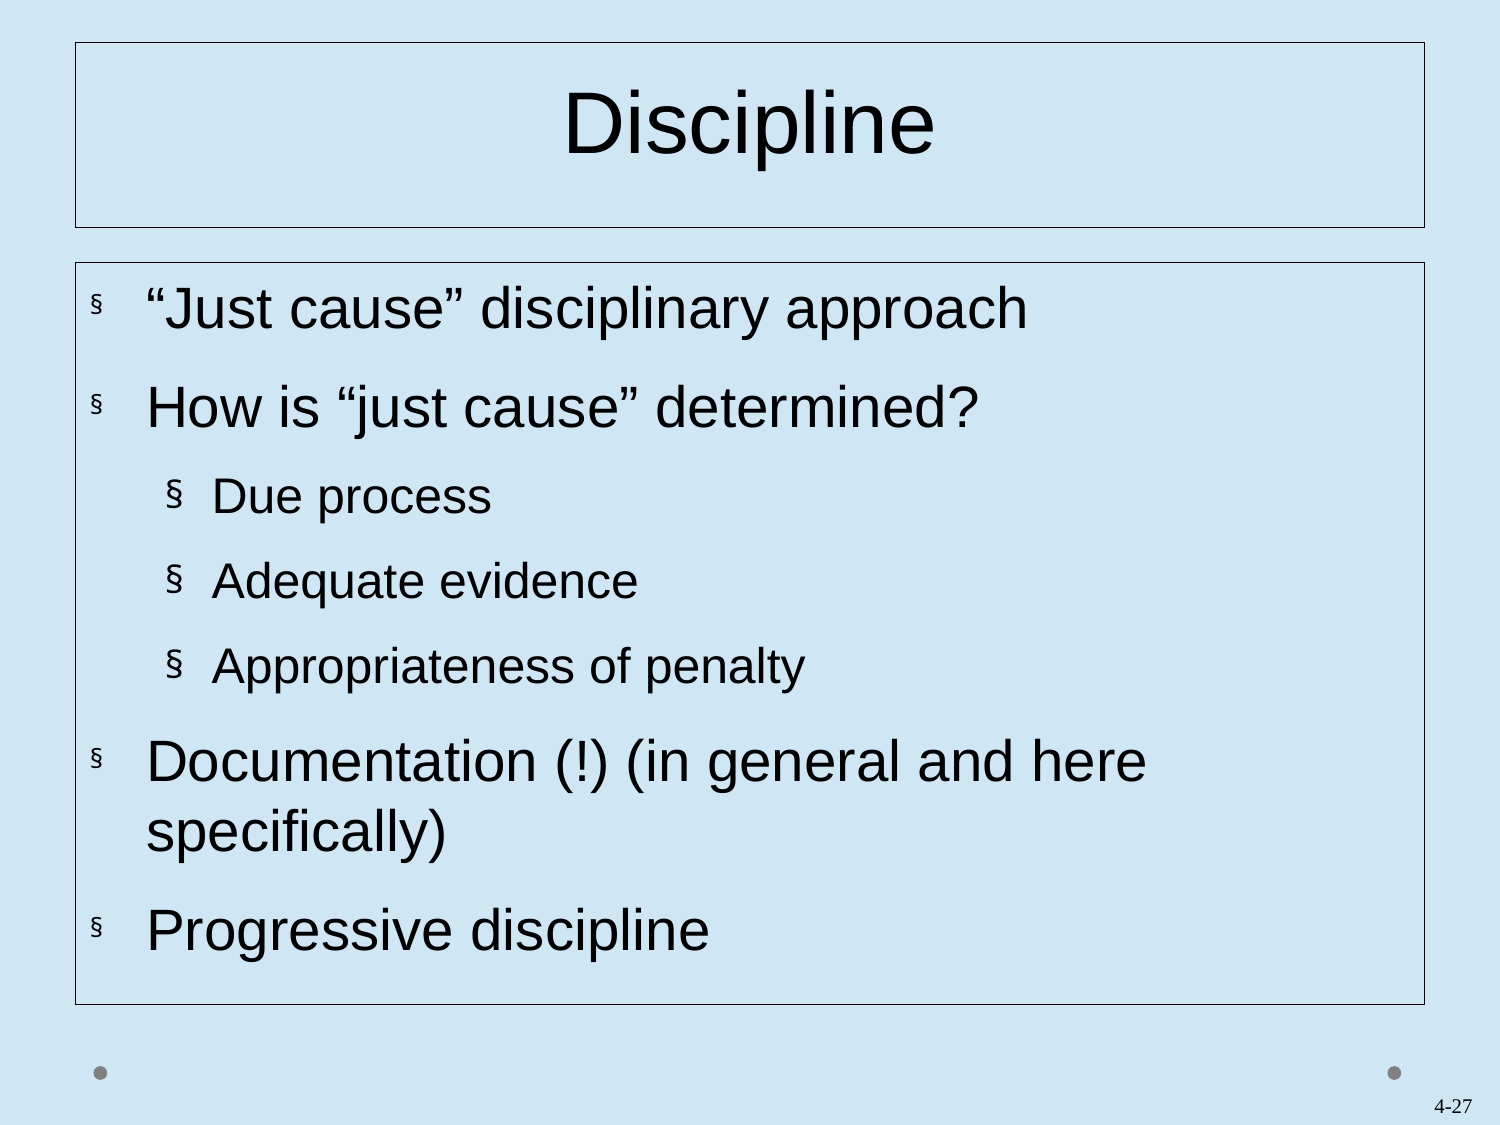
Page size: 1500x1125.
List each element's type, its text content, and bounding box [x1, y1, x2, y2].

list “Just cause” disciplinary approach How is “just cause” determined? Due process Adequate evidence Appropriateness of penalty Documentation (!) (in general and here specifically) Progressive discipline [75, 262, 1425, 1005]
title Discipline [75, 42, 1425, 228]
